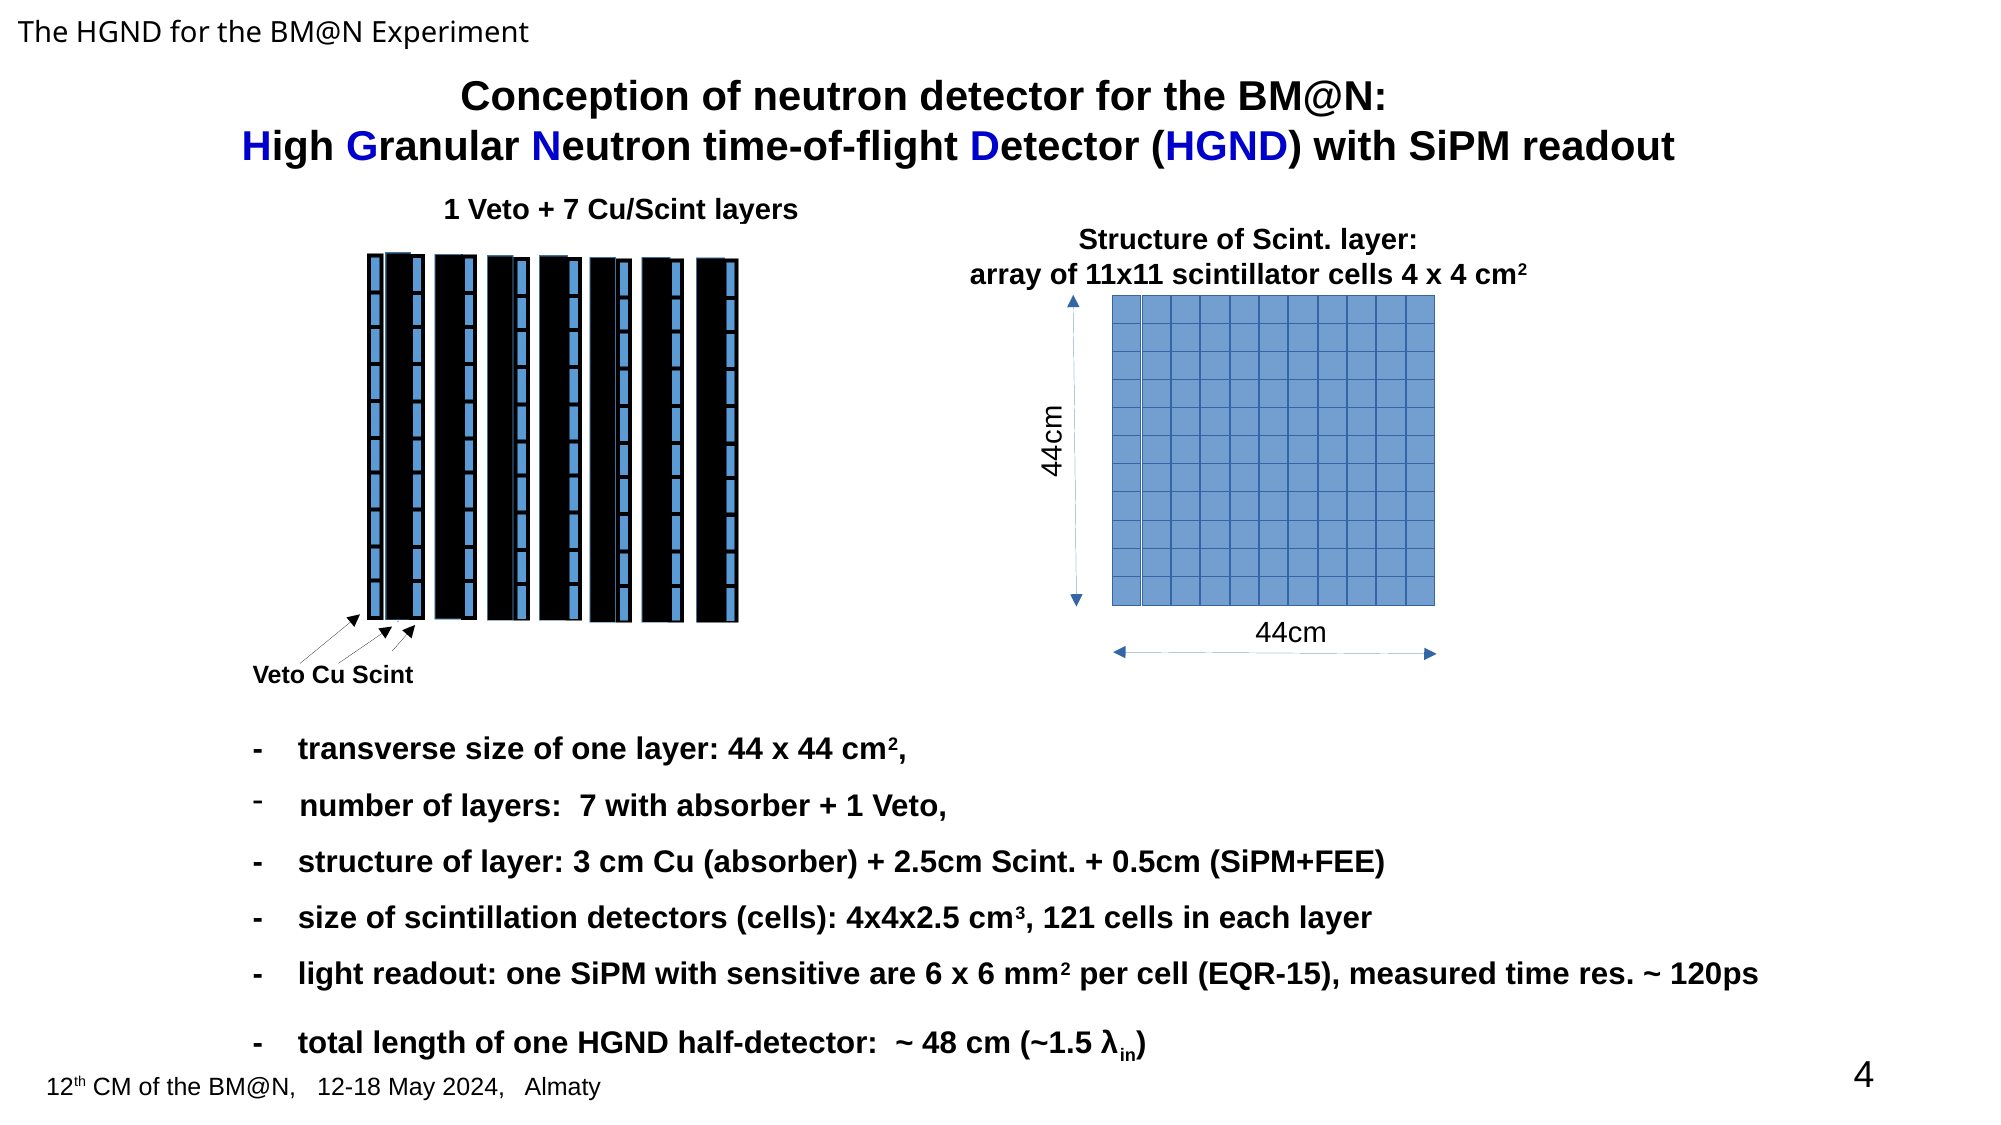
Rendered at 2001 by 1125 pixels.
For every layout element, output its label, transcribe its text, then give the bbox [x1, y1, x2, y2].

text_box 12th CM of the BM@N, 12-18 May 2024, Almaty [31, 1065, 629, 1111]
text_box 44cm [1025, 375, 1073, 492]
text_box 1 Veto + 7 Cu/Scint layers [428, 182, 713, 223]
text_box The HGND for the BM@N Experiment [3, 4, 560, 60]
picture [338, 226, 780, 651]
text_box Structure of Scint. layer: array of 11x11 scintillator cells 4 x 4 cm2 [955, 212, 1542, 298]
text_box - transverse size of one layer: 44 x 44 cm2, number of layers: 7 with absorber + 1 Veto, - structure of layer: 3 cm Cu (absorber) + 2.5cm Scint. + 0.5cm (SiPM+FEE) - size of scintillation detectors (cells): 4x4x2.5 cm3, 121 cells in each layer - light readout: one SiPM with sensitive are 6 x 6 mm2 per cell (EQR-15), measured time res. ~ 120ps - total length of one HGND half-detector: ~ 48 cm (~1.5 λin) [237, 702, 1841, 1044]
text_box Veto Cu Scint [237, 650, 430, 693]
text_box 44cm [1240, 653, 1345, 657]
text_box [1112, 295, 1141, 606]
text_box Conception of neutron detector for the BM@N: High Granular Neutron time-of-flight Detector (HGND) with SiPM readout [145, 61, 1703, 176]
text_box [1142, 295, 1435, 606]
text_box <номер> [1847, 1046, 2001, 1116]
text_box [369, 176, 1331, 245]
text_box 44cm [1240, 605, 1345, 653]
